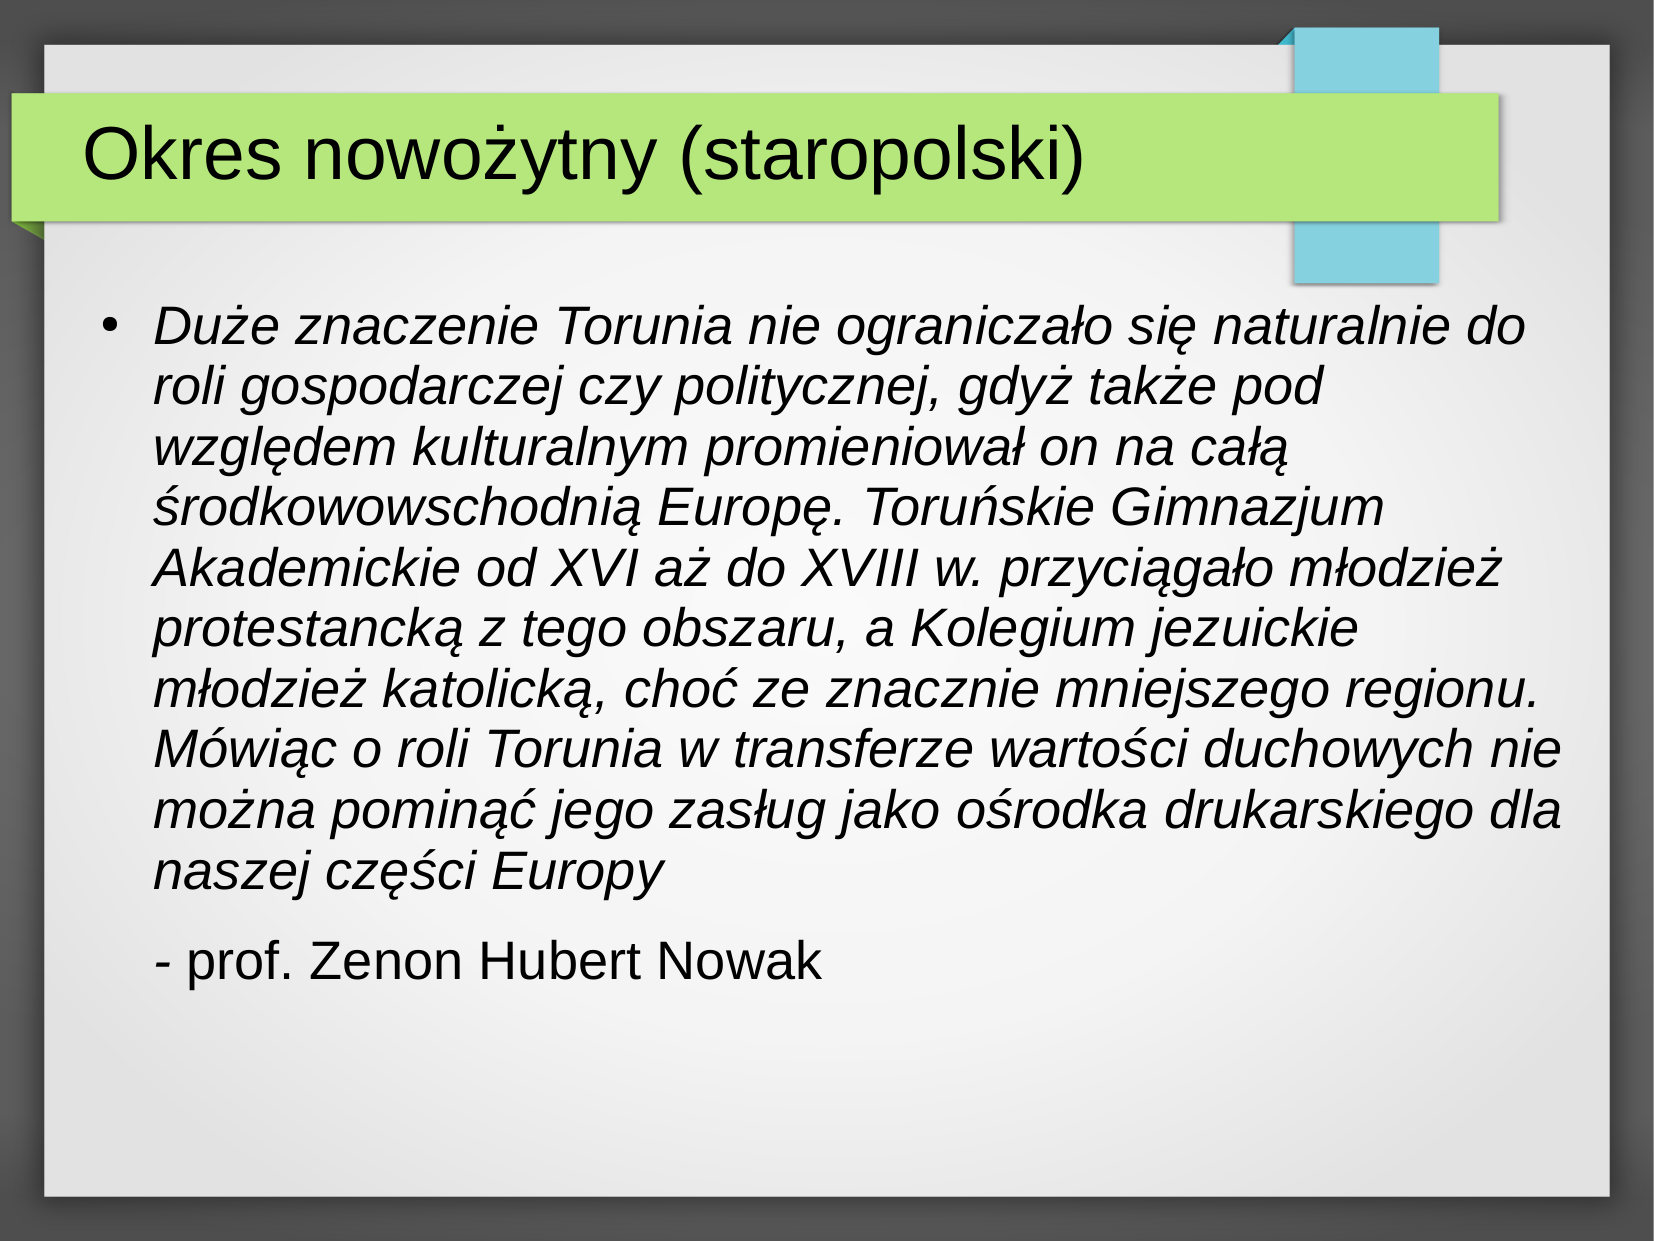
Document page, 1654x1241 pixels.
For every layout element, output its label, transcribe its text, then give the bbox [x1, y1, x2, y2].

title Okres nowożytny (staropolski) [82, 94, 1264, 213]
list Duże znaczenie Torunia nie ograniczało się naturalnie do roli gospodarczej czy politycznej, gdyż także pod względem kulturalnym promieniował on na całą środkowowschodnią Europę. Toruńskie Gimnazjum Akademickie od XVI aż do XVIII w. przyciągało młodzież protestancką z tego obszaru, a Kolegium jezuickie młodzież katolicką, choć ze znacznie mniejszego regionu. Mówiąc o roli Torunia w transferze wartości duchowych nie można pominąć jego zasług jako ośrodka drukarskiego dla naszej części Europy - prof. Zenon Hubert Nowak [82, 295, 1571, 1015]
picture [0, 0, 1654, 1241]
